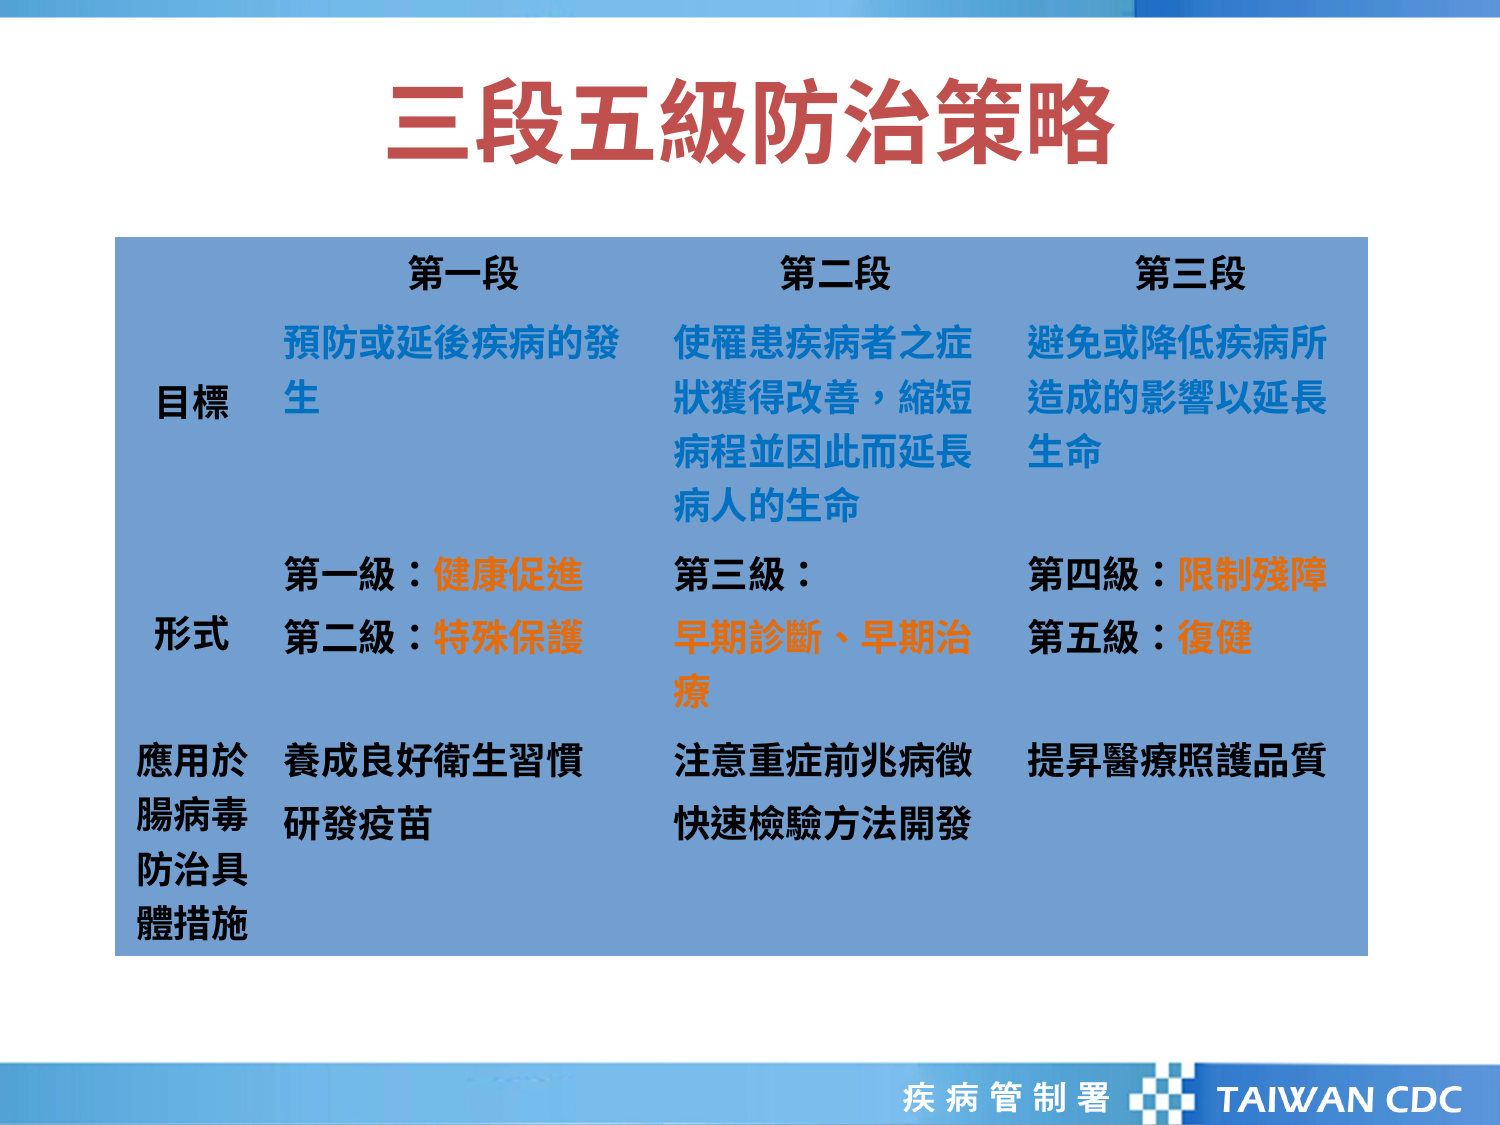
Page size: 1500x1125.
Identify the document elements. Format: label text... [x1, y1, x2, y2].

table_cell 第三級： 早期診斷、早期治療 [659, 538, 1013, 724]
table_cell 提昇醫療照護品質 [1013, 724, 1368, 956]
table_cell 注意重症前兆病徵 快速檢驗方法開發 [659, 724, 1013, 956]
table_cell 使罹患疾病者之症狀獲得改善，縮短病程並因此而延長病人的生命 [659, 306, 1013, 538]
table_cell 應用於腸病毒防治具體措施 [115, 724, 269, 956]
table_header [115, 237, 269, 306]
table_header 第三段 [1013, 237, 1368, 306]
table_header 第二段 [659, 237, 1013, 306]
table_cell 第一級：健康促進 第二級：特殊保護 [269, 538, 659, 724]
table_cell 目標 [115, 306, 269, 538]
title 三段五級防治策略 [75, 25, 1426, 214]
table_cell 預防或延後疾病的發生 [269, 306, 659, 538]
table_cell 第四級：限制殘障 第五級：復健 [1013, 538, 1368, 724]
table_header 第一段 [269, 237, 659, 306]
table_cell 形式 [115, 538, 269, 724]
table_cell 養成良好衛生習慣 研發疫苗 [269, 724, 659, 956]
table_cell 避免或降低疾病所造成的影響以延長生命 [1013, 306, 1368, 538]
